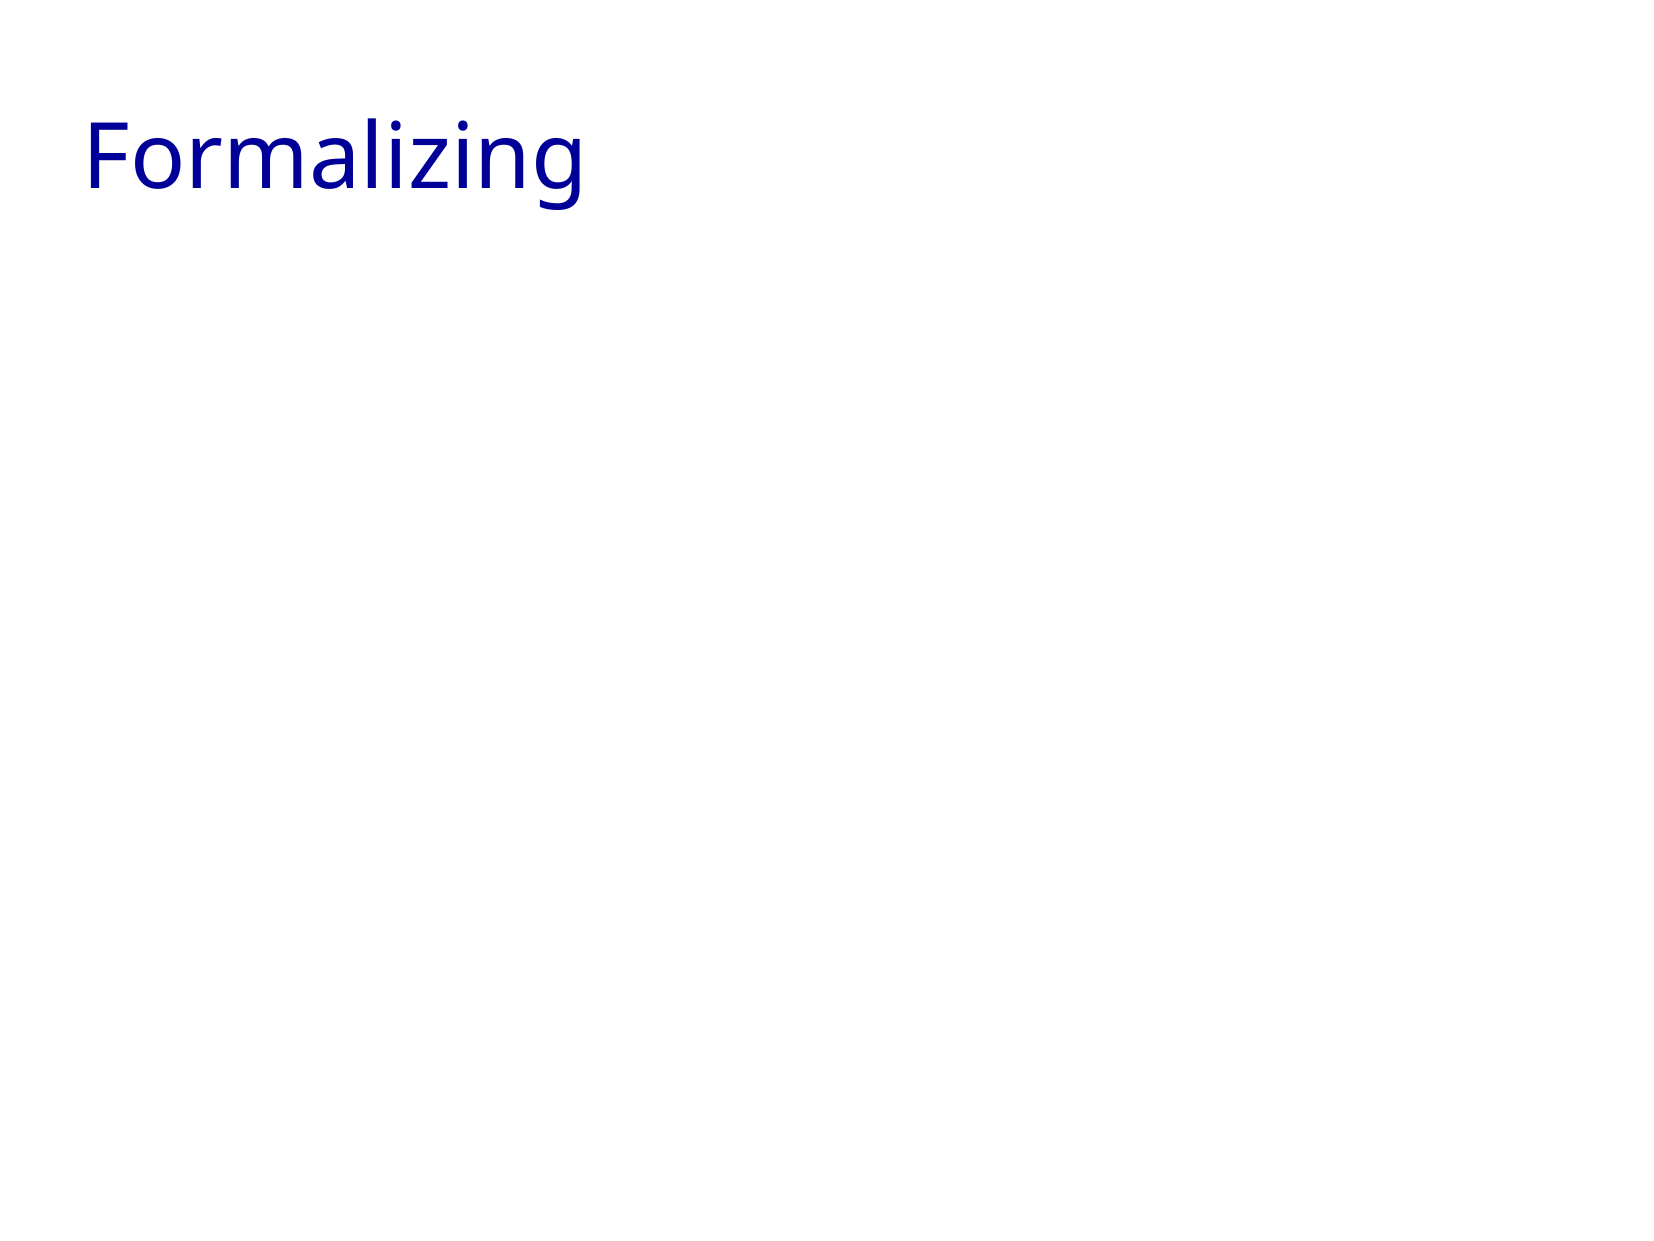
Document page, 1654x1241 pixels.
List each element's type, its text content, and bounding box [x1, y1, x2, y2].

title Formalizing [82, 49, 1571, 257]
